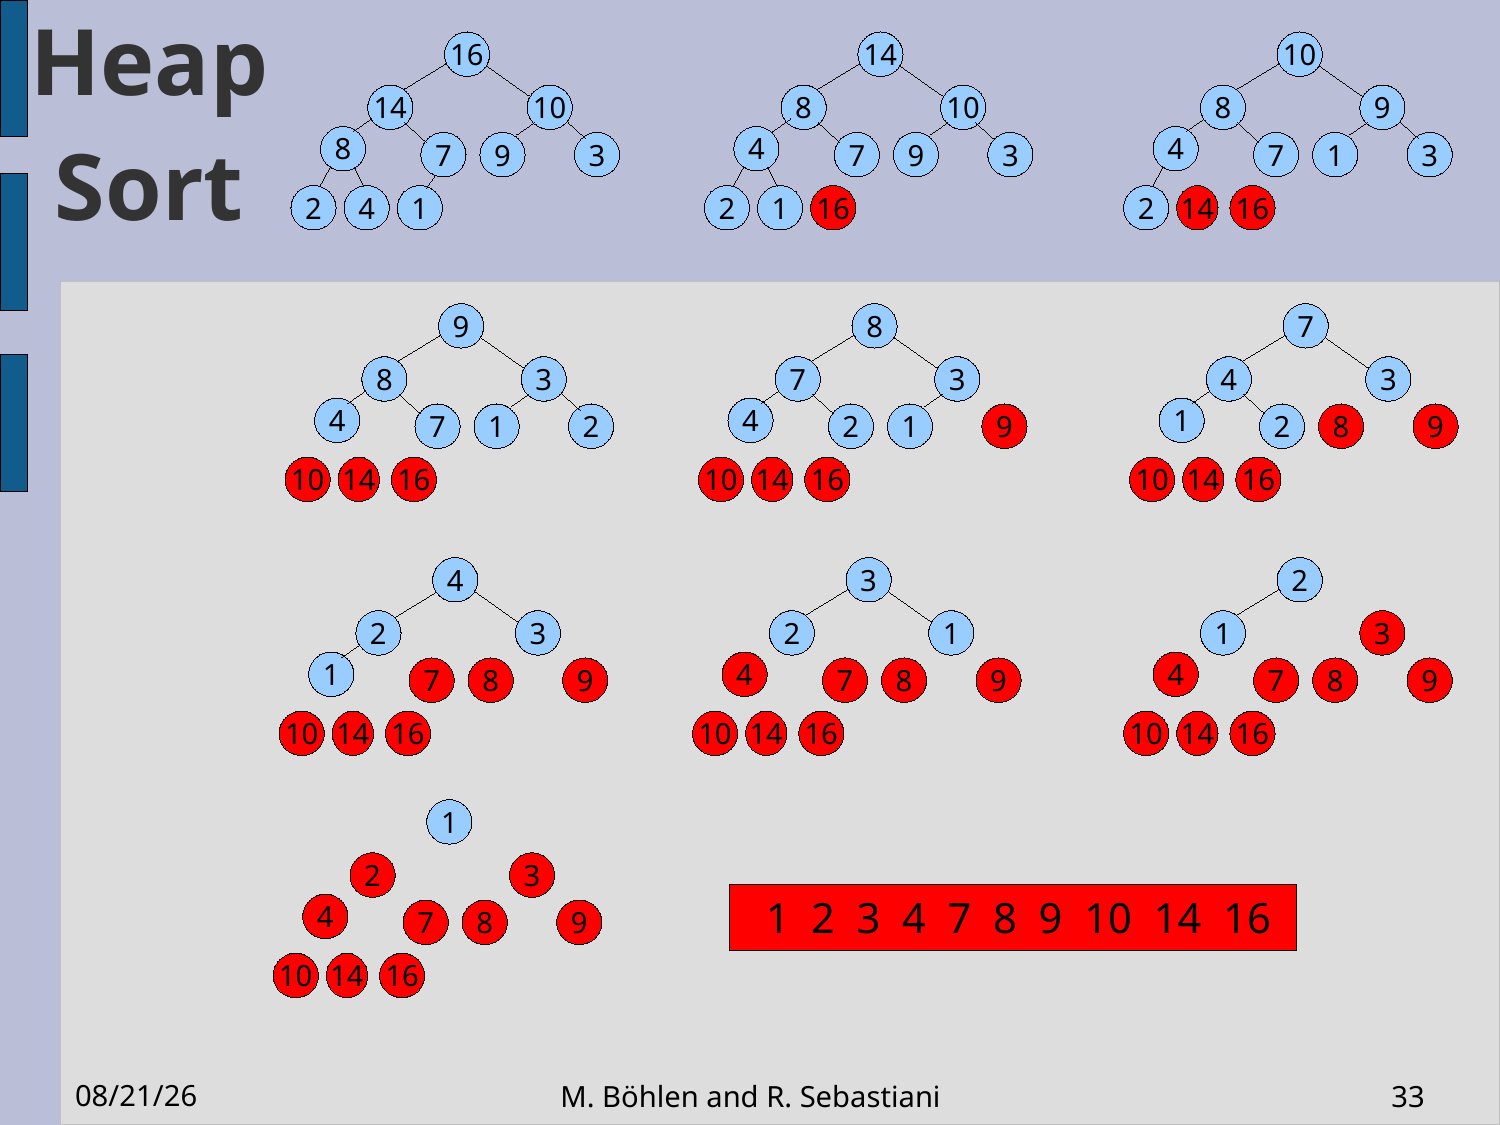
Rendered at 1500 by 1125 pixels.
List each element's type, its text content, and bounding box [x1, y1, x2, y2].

text_box 9 [1407, 657, 1453, 703]
text_box 1 [1312, 132, 1358, 177]
text_box 9 [981, 403, 1028, 449]
text_box 1 [1159, 398, 1205, 443]
text_box 10 [1129, 457, 1175, 502]
text_box 4 [344, 185, 390, 230]
text_box 7 [1253, 657, 1299, 703]
text_box 10 [285, 457, 331, 502]
text_box 1 [928, 610, 974, 656]
text_box 14 [751, 457, 793, 502]
text_box 8 [1200, 85, 1246, 130]
text_box 1 [1200, 610, 1246, 656]
text_box 3 [509, 852, 555, 898]
text_box 8 [1312, 657, 1358, 703]
text_box 9 [562, 657, 608, 703]
text_box 1 [397, 185, 443, 230]
text_box 10 [527, 85, 573, 130]
text_box 7 [420, 132, 467, 177]
text_box 16 [1229, 711, 1276, 756]
text_box 1 [308, 652, 354, 697]
text_box 14 [332, 711, 374, 756]
text_box 3 [515, 610, 561, 656]
text_box 8 [361, 356, 407, 402]
text_box 9 [1413, 403, 1459, 449]
text_box 2 [769, 610, 815, 656]
text_box 2 [704, 185, 750, 230]
text_box 2 [350, 852, 396, 898]
text_box 1 [426, 799, 472, 845]
text_box 9 [976, 657, 1022, 703]
text_box 2 [1259, 403, 1305, 449]
text_box 9 [479, 132, 526, 177]
text_box 10 [279, 711, 325, 756]
text_box 3 [521, 356, 567, 402]
text_box 4 [733, 126, 779, 171]
text_box 14 [338, 457, 380, 502]
text_box 1 [474, 403, 520, 449]
text_box 7 [775, 356, 821, 402]
text_box 4 [1153, 652, 1199, 697]
text_box 16 [810, 185, 856, 230]
text_box 1 2 3 4 7 8 9 10 14 16 [729, 884, 1297, 951]
text_box 2 [290, 185, 337, 230]
text_box 10 [273, 953, 319, 998]
text_box 9 [1359, 85, 1405, 130]
text_box 3 [846, 557, 892, 602]
text_box 4 [302, 894, 348, 939]
text_box 14 [367, 85, 413, 130]
text_box 7 [1283, 303, 1329, 349]
text_box 2 [568, 403, 614, 449]
text_box 3 [934, 356, 980, 402]
text_box 1 [887, 403, 933, 449]
text_box 16 [444, 31, 490, 77]
text_box 9 [556, 900, 602, 945]
text_box 4 [727, 398, 774, 443]
text_box 7 [822, 657, 868, 703]
text_box 8 [320, 126, 366, 171]
text_box 14 [326, 953, 368, 998]
title Heap Sort [15, 0, 435, 255]
text_box 4 [1206, 356, 1252, 402]
text_box 10 [1277, 31, 1323, 77]
text_box 14 [745, 711, 787, 756]
text_box 10 [698, 457, 744, 502]
text_box 4 [722, 652, 768, 697]
text_box 4 [314, 398, 360, 443]
text_box 2 [1123, 185, 1169, 230]
text_box 7 [414, 403, 461, 449]
text_box 14 [857, 31, 904, 77]
text_box 16 [1229, 185, 1276, 230]
text_box 1 [757, 185, 803, 230]
text_box 8 [881, 657, 927, 703]
text_box 14 [1182, 457, 1224, 502]
text_box 14 [1176, 711, 1219, 756]
text_box 10 [940, 85, 986, 130]
text_box 9 [438, 303, 484, 349]
text_box 16 [804, 457, 850, 502]
text_box 9 [893, 132, 939, 177]
text_box 10 [1123, 711, 1169, 756]
text_box 2 [355, 610, 402, 656]
text_box 3 [987, 132, 1033, 177]
text_box 2 [1277, 557, 1323, 602]
text_box 3 [574, 132, 620, 177]
text_box 4 [1153, 126, 1199, 171]
text_box 8 [1318, 403, 1364, 449]
text_box 10 [692, 711, 738, 756]
text_box 8 [462, 900, 508, 945]
text_box 7 [1253, 132, 1299, 177]
text_box 16 [391, 457, 437, 502]
text_box 8 [781, 85, 827, 130]
text_box 7 [403, 900, 449, 945]
text_box 16 [379, 953, 425, 998]
text_box 14 [1176, 185, 1219, 230]
text_box 2 [828, 403, 874, 449]
text_box 3 [1359, 610, 1405, 656]
text_box 16 [1235, 457, 1281, 502]
text_box 3 [1407, 132, 1453, 177]
text_box 8 [468, 657, 514, 703]
text_box 7 [834, 132, 880, 177]
text_box 3 [1365, 356, 1411, 402]
text_box 16 [798, 711, 844, 756]
text_box 16 [385, 711, 431, 756]
text_box 7 [409, 657, 455, 703]
text_box 8 [851, 303, 898, 349]
